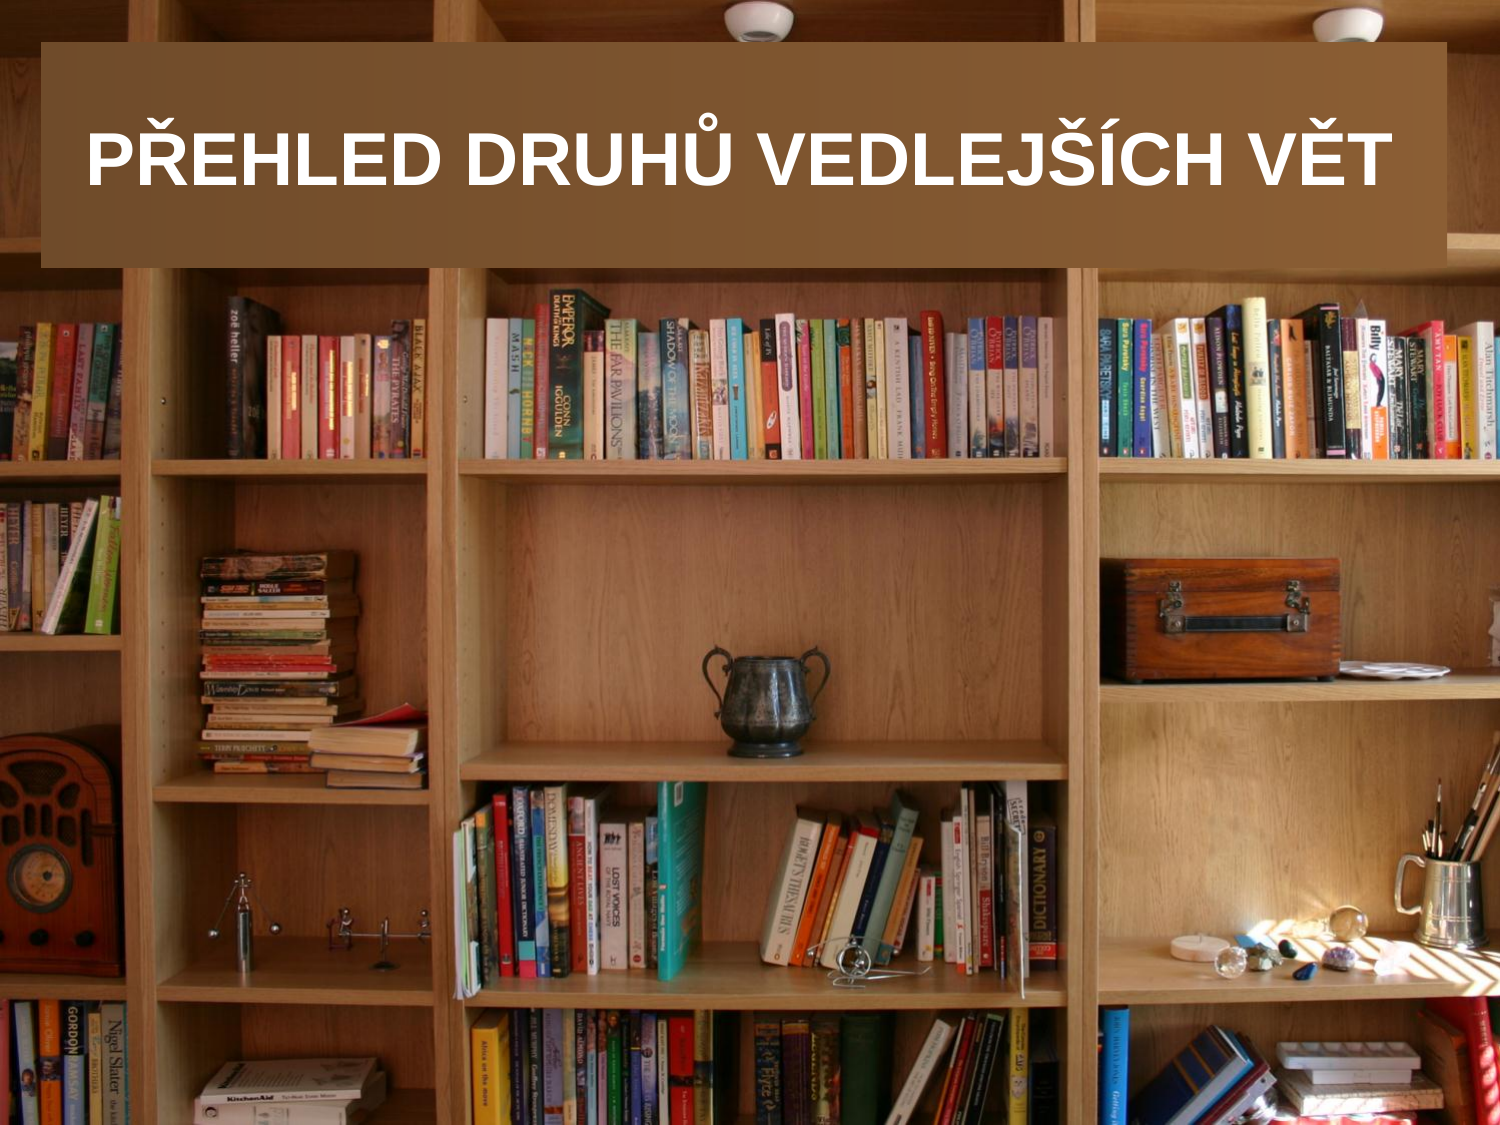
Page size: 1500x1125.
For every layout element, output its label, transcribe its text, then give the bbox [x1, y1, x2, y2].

title PŘEHLED DRUHŮ VEDLEJŠÍCH VĚT [41, 90, 1440, 221]
